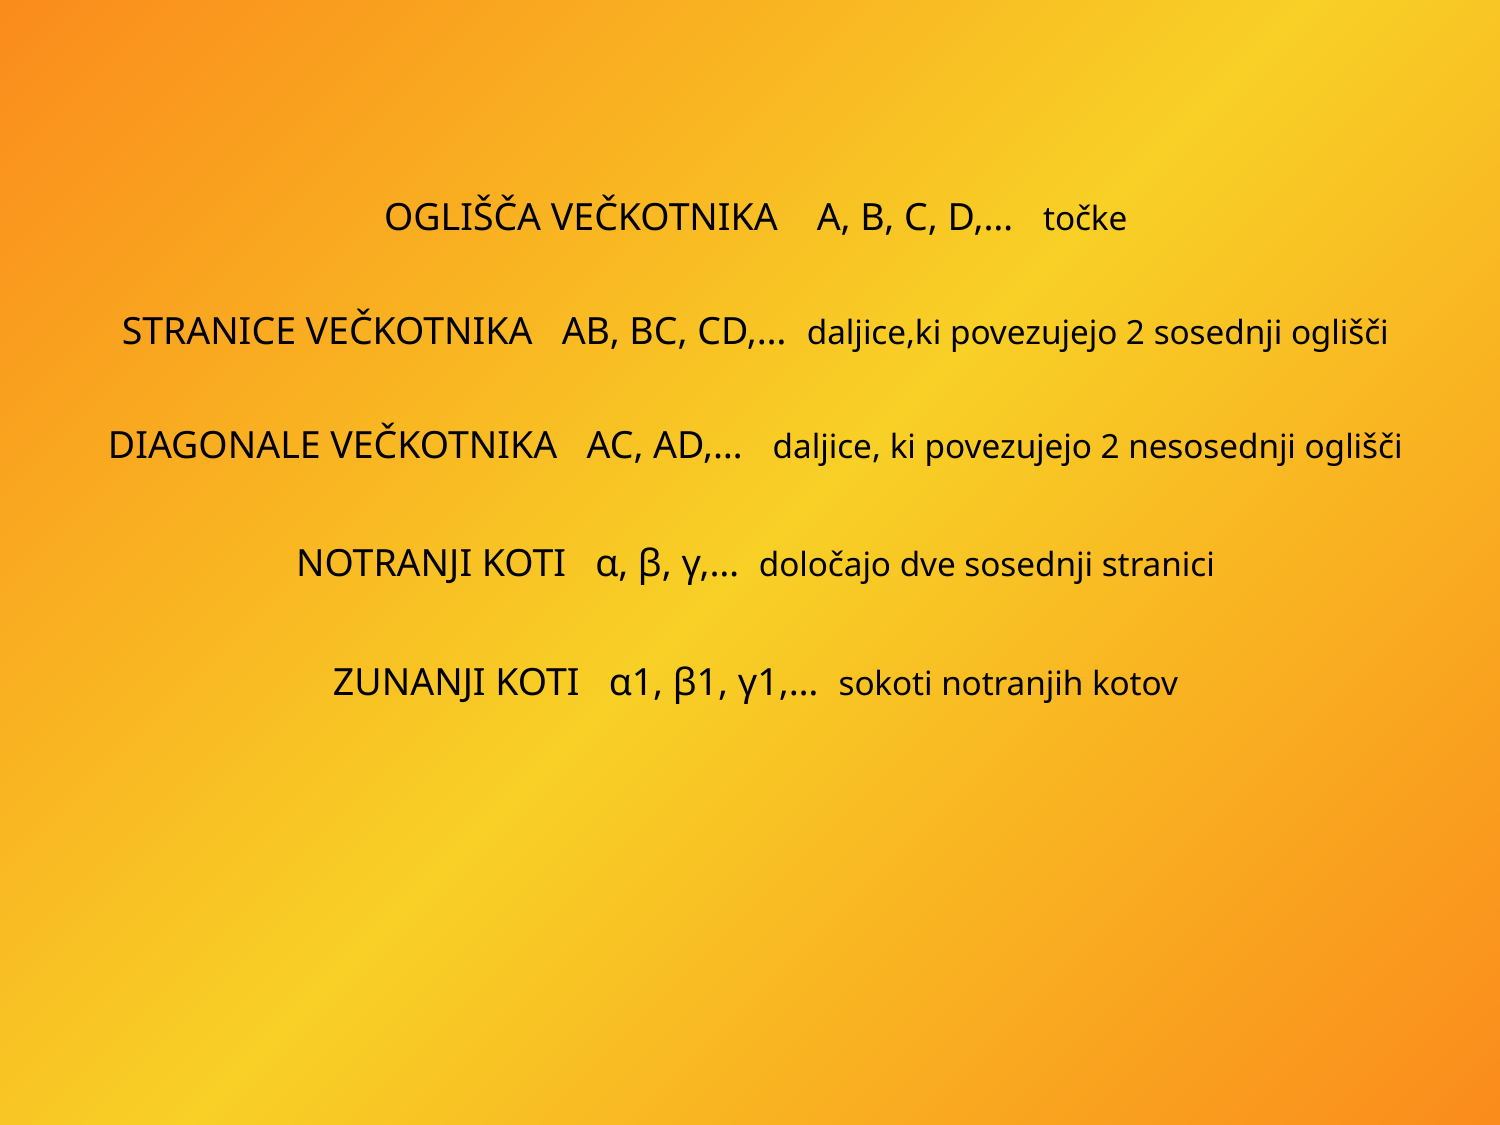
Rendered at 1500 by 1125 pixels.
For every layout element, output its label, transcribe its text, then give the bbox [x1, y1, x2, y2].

text_box OGLIŠČA VEČKOTNIKA A, B, C, D,… točke STRANICE VEČKOTNIKA AB, BC, CD,… daljice,ki povezujejo 2 sosednji oglišči DIAGONALE VEČKOTNIKA AC, AD,… daljice, ki povezujejo 2 nesosednji oglišči NOTRANJI KOTI α, β, γ,… določajo dve sosednji stranici ZUNANJI KOTI α1, β1, γ1,… sokoti notranjih kotov [41, 66, 1471, 710]
